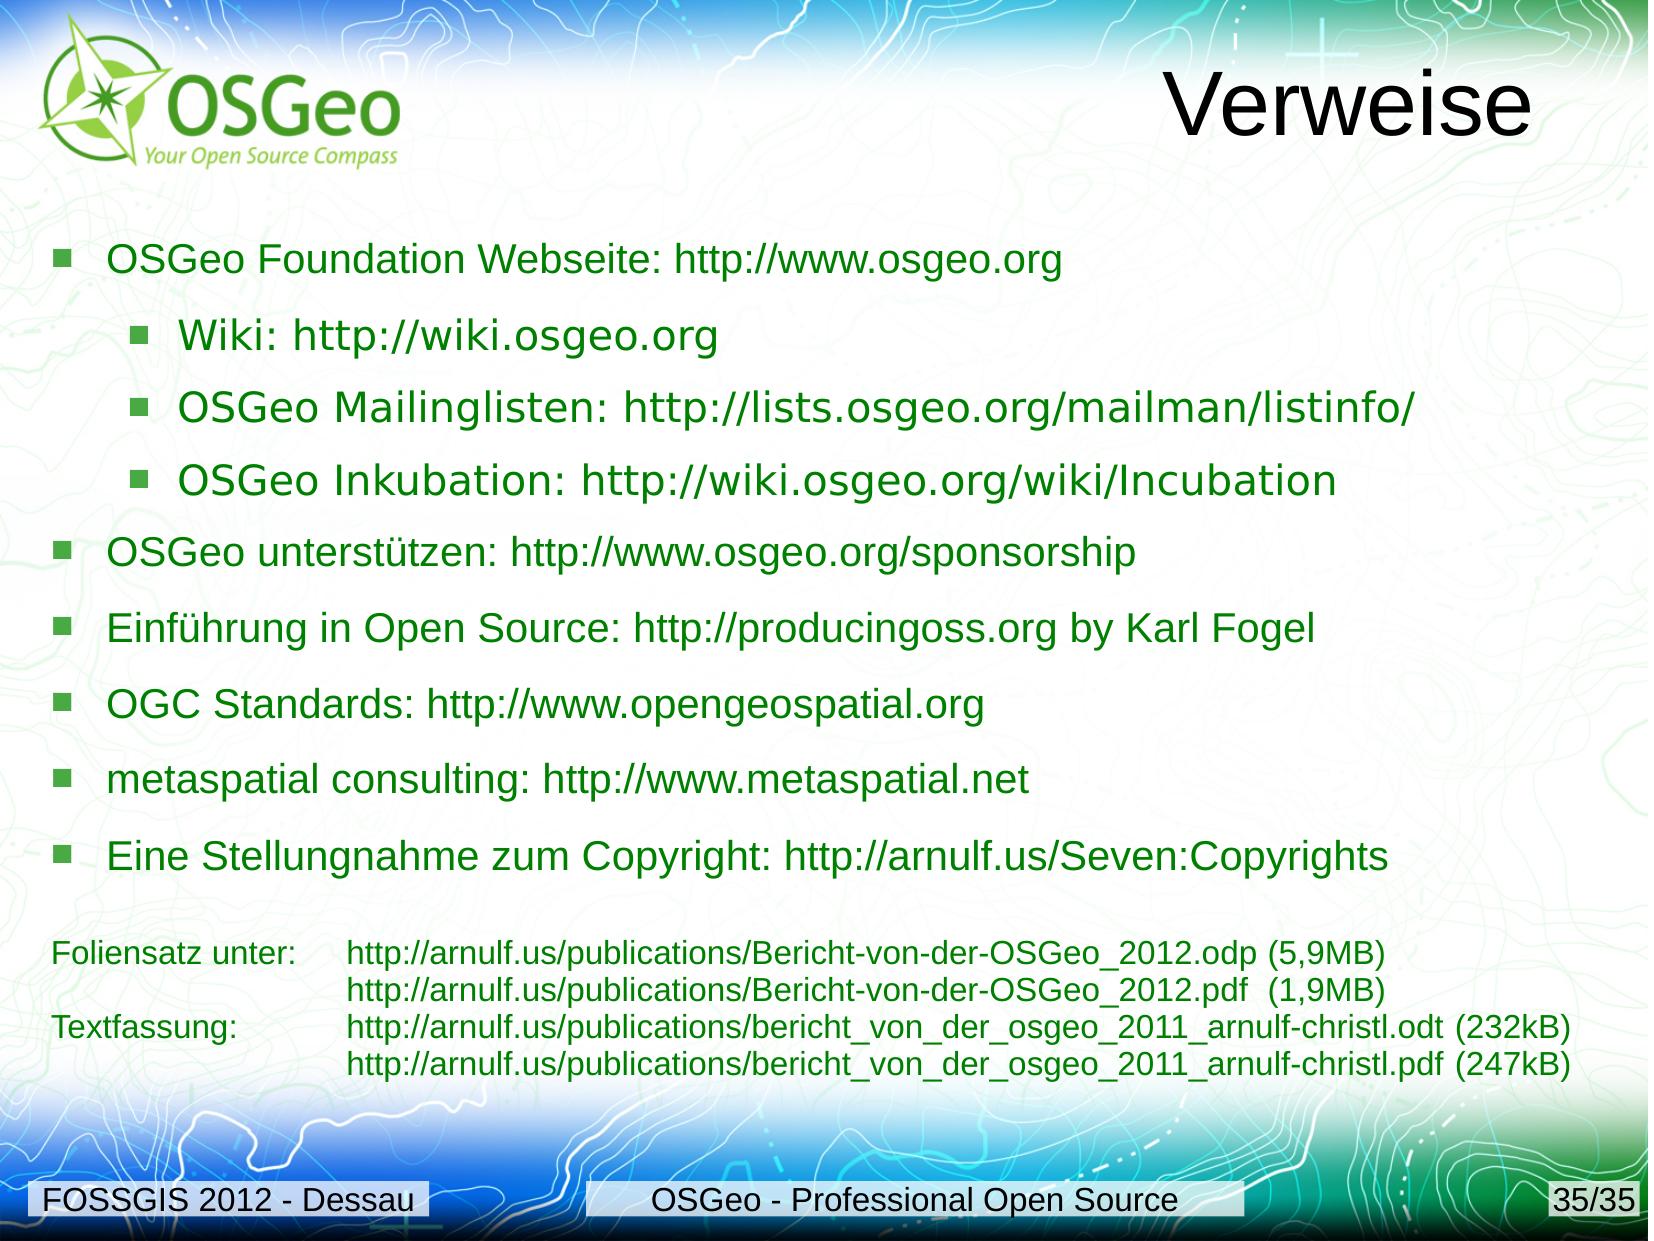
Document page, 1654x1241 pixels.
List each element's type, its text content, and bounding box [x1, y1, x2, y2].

title Verweise [58, 29, 1536, 178]
list OSGeo Foundation Webseite: http://www.osgeo.org Wiki: http://wiki.osgeo.org OSGeo Mailinglisten: http://lists.osgeo.org/mailman/listinfo/ OSGeo Inkubation: http://wiki.osgeo.org/wiki/Incubation OSGeo unterstützen: http://www.osgeo.org/sponsorship Einführung in Open Source: http://producingoss.org by Karl Fogel OGC Standards: http://www.opengeospatial.org metaspatial consulting: http://www.metaspatial.net Eine Stellungnahme zum Copyright: http://arnulf.us/Seven:Copyrights [35, 236, 1583, 879]
text_box Foliensatz unter: http://arnulf.us/publications/Bericht-von-der-OSGeo_2012.odp (5,9MB) http://arnulf.us/publications/Bericht-von-der-OSGeo_2012.pdf (1,9MB) Textfassung: http://arnulf.us/publications/bericht_von_der_osgeo_2011_arnulf-christl.odt (232kB) http://arnulf.us/publications/bericht_von_der_osgeo_2011_arnulf-christl.pdf (247kB) [50, 934, 1609, 1083]
picture [0, 0, 1648, 1241]
